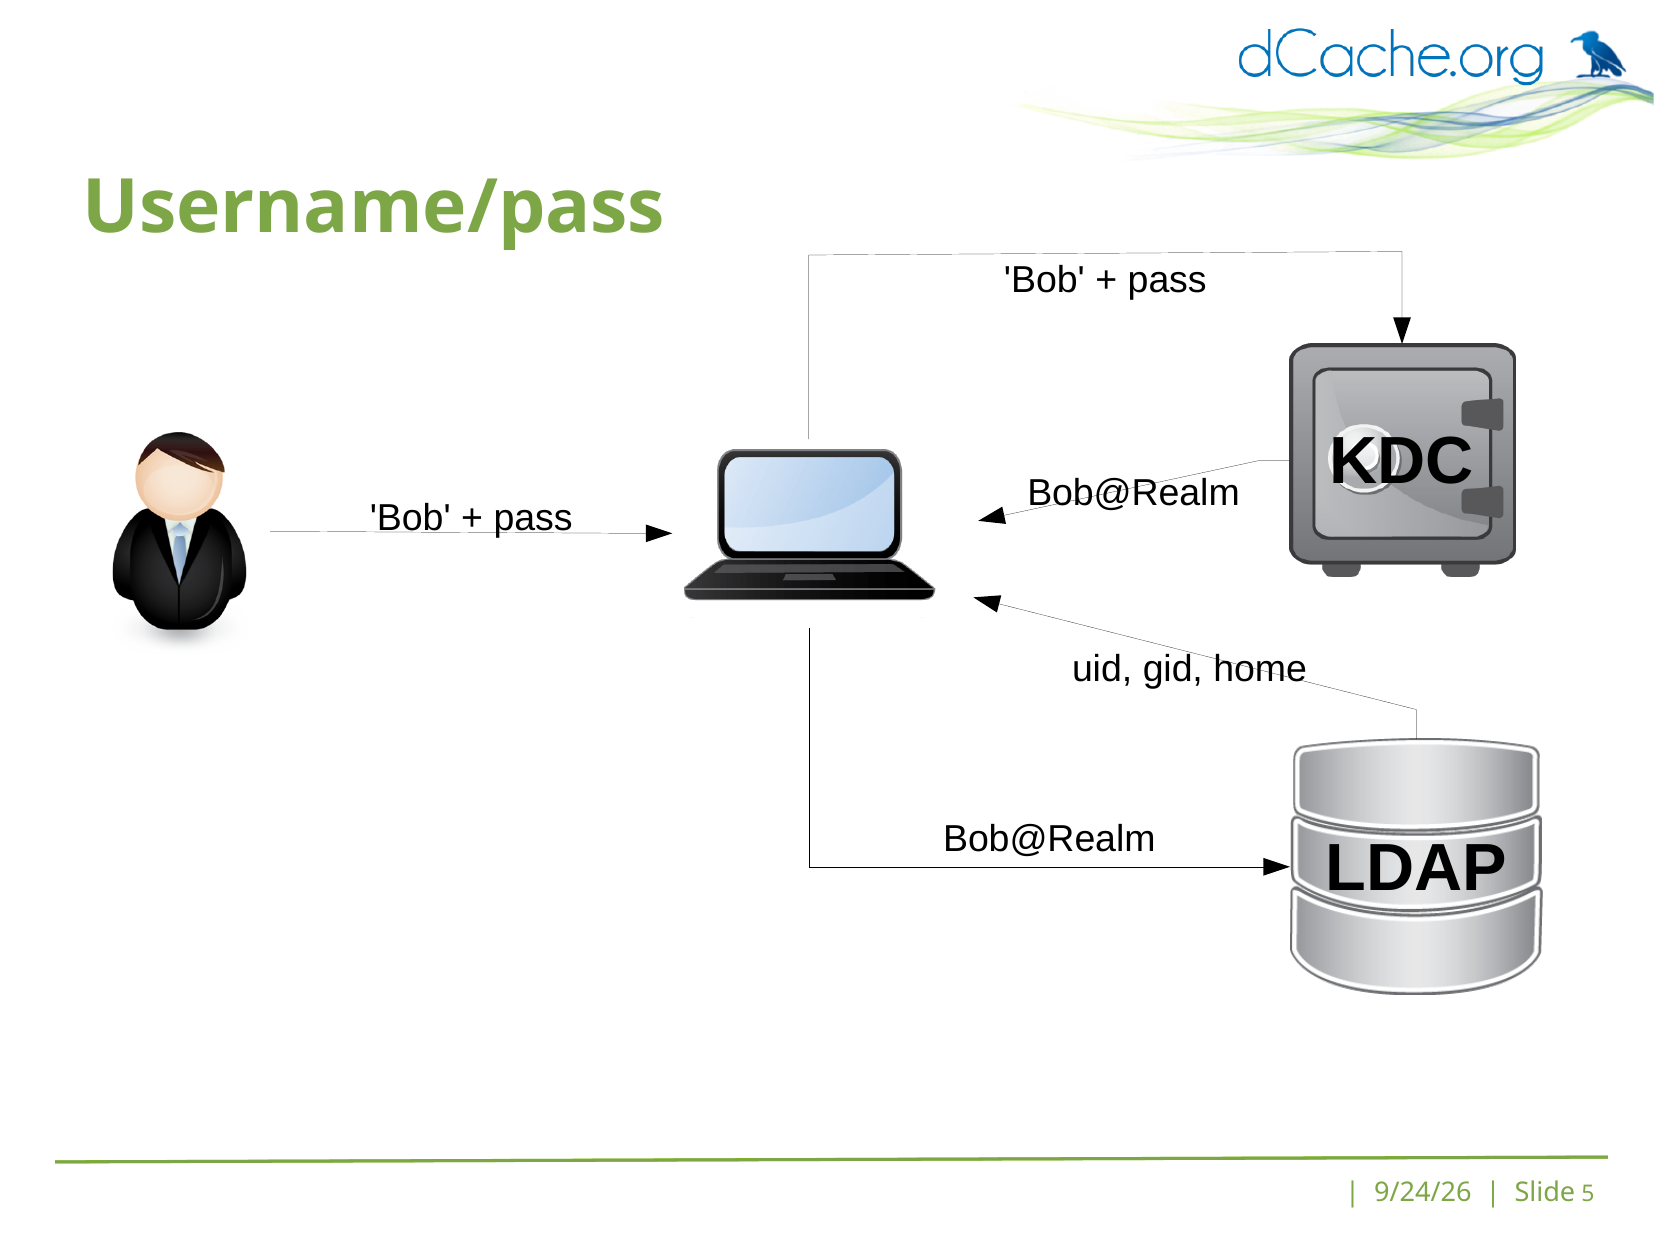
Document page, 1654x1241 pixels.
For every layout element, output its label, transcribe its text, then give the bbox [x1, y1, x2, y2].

picture [1290, 738, 1543, 995]
picture [88, 408, 271, 654]
picture [1289, 343, 1516, 577]
picture [672, 438, 946, 628]
picture [956, 16, 1654, 169]
title Username/pass [82, 155, 1605, 252]
